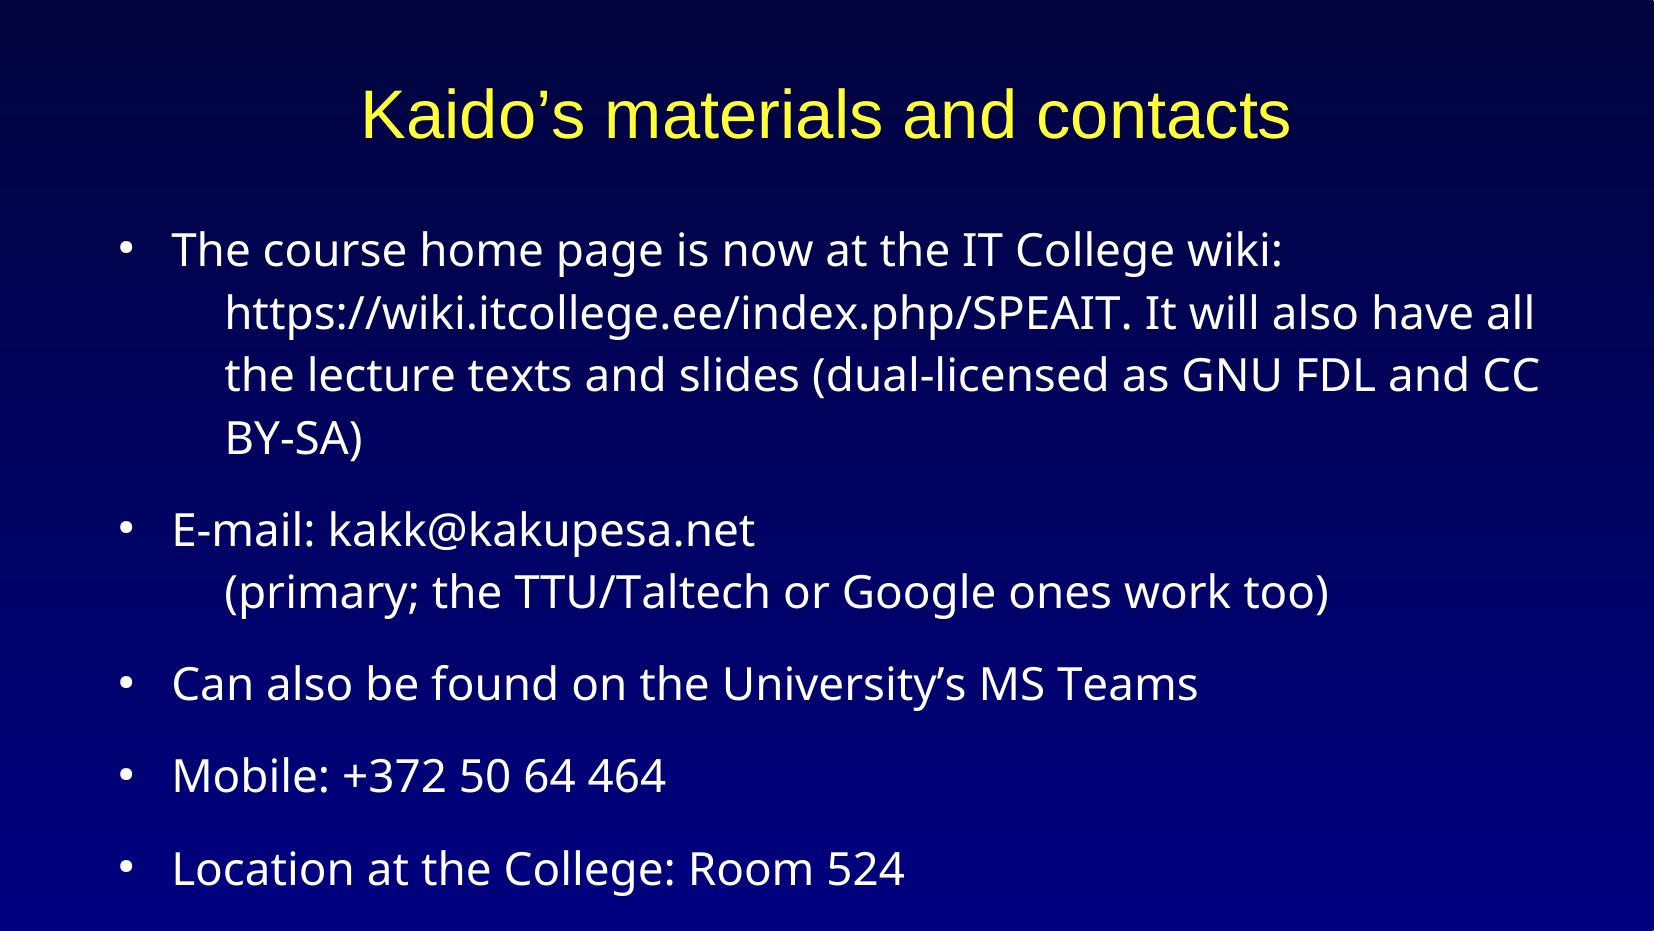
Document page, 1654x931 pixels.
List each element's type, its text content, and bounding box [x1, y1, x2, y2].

list The course home page is now at the IT College wiki: https://wiki.itcollege.ee/index.php/SPEAIT. It will also have all the lecture texts and slides (dual-licensed as GNU FDL and CC BY-SA) E-mail: kakk@kakupesa.net (primary; the TTU/Taltech or Google ones work too) Can also be found on the University’s MS Teams Mobile: +372 50 64 464 Location at the College: Room 524 [82, 217, 1571, 881]
title Kaido’s materials and contacts [82, 37, 1571, 193]
